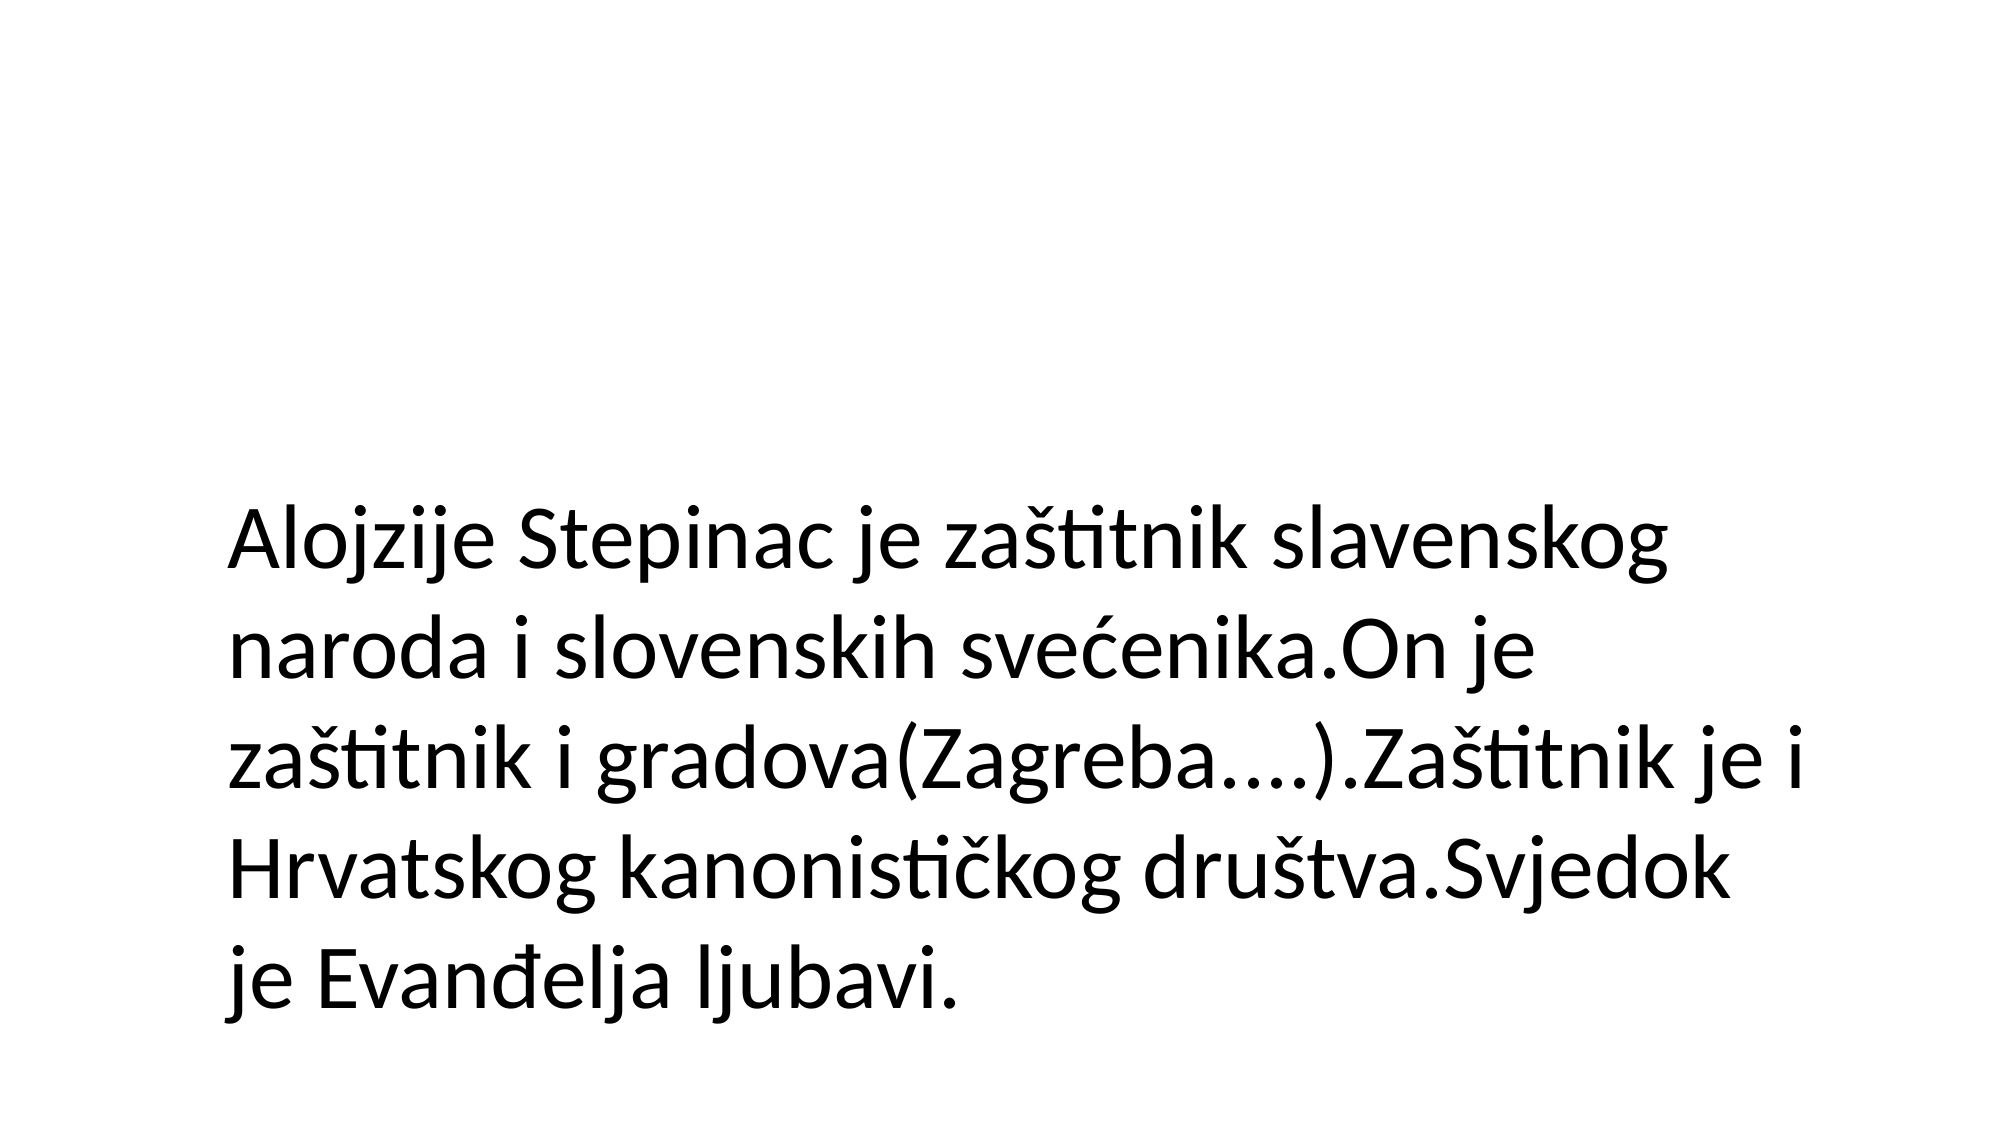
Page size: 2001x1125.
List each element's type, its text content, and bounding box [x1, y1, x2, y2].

text_box Alojzije Stepinac je zaštitnik slavenskog naroda i slovenskih svećenika.On je zaštitnik i gradova(Zagreba....).Zaštitnik je i Hrvatskog kanonističkog društva.Svjedok je Evanđelja ljubavi. [212, 469, 1834, 1041]
